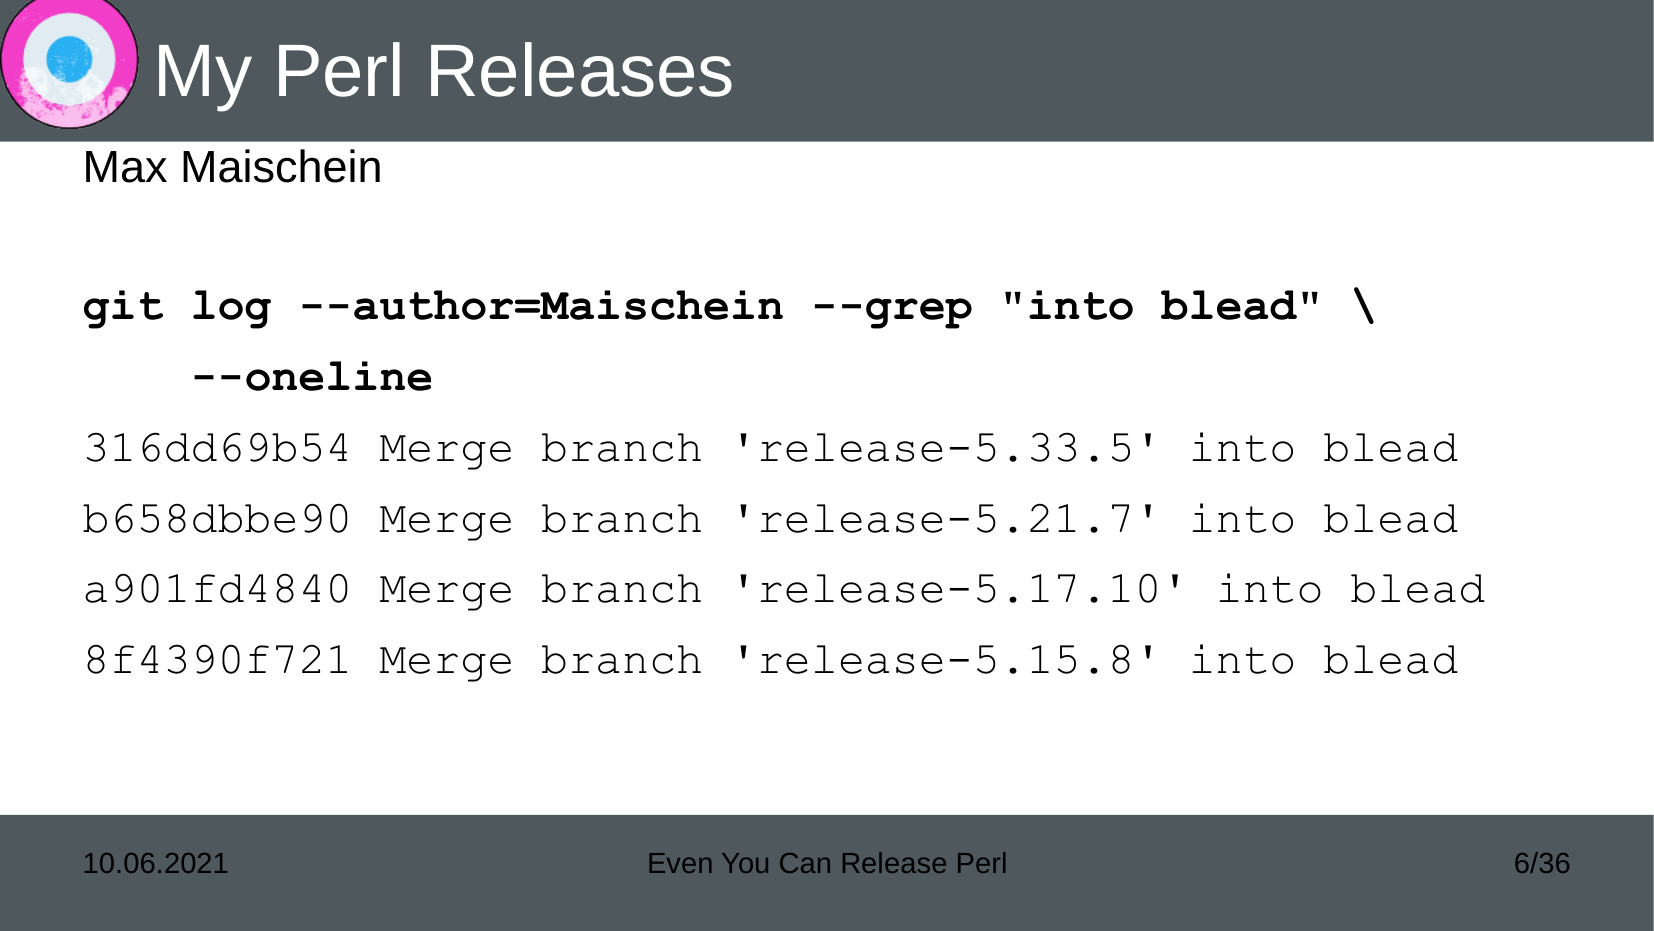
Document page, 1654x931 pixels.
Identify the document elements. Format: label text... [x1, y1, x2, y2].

title My Perl Releases [153, 5, 1654, 136]
picture [0, 0, 228, 148]
list Max Maischein git log --author=Maischein --grep "into blead" \ --oneline 316dd69b54 Merge branch 'release-5.33.5' into blead b658dbbe90 Merge branch 'release-5.21.7' into blead a901fd4840 Merge branch 'release-5.17.10' into blead 8f4390f721 Merge branch 'release-5.15.8' into blead [82, 141, 1571, 815]
